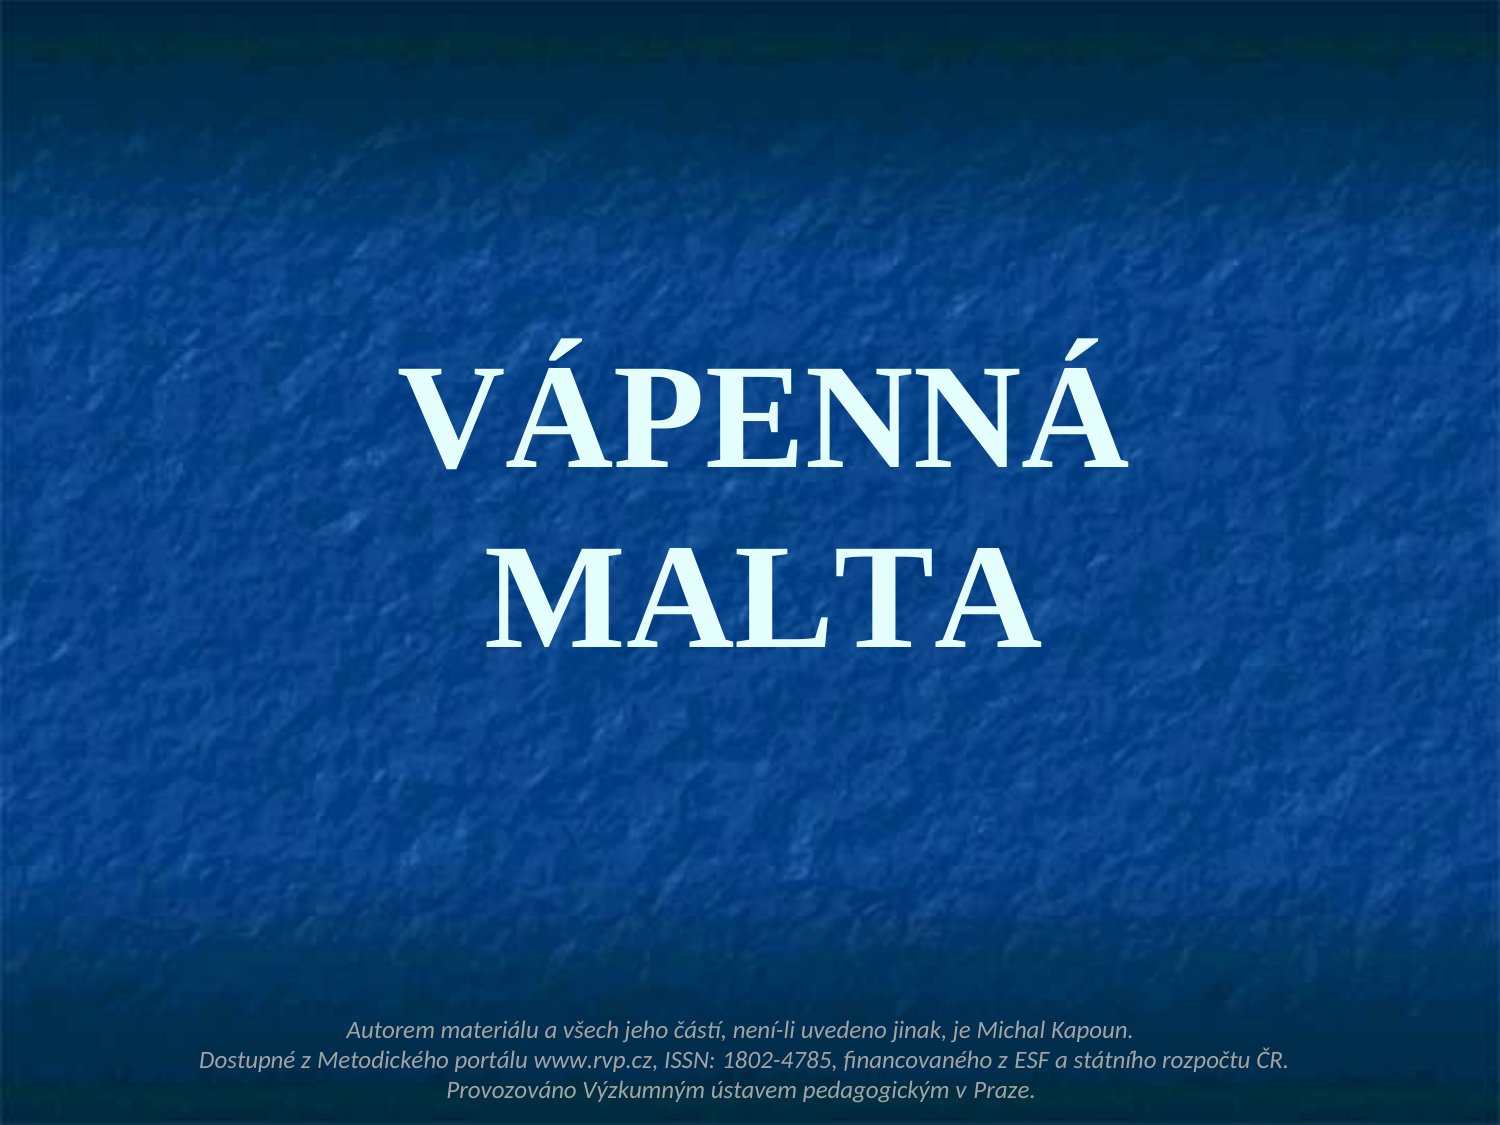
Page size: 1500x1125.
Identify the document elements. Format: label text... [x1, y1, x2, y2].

picture [0, 0, 1500, 1125]
text_box Autorem materiálu a všech jeho částí, není-li uvedeno jinak, je Michal Kapoun. Dostupné z Metodického portálu www.rvp.cz, ISSN: 1802-4785, financovaného z ESF a státního rozpočtu ČR. Provozováno Výzkumným ústavem pedagogickým v Praze. [147, 1011, 1341, 1106]
title VÁPENNÁ MALTA [88, 310, 1439, 686]
